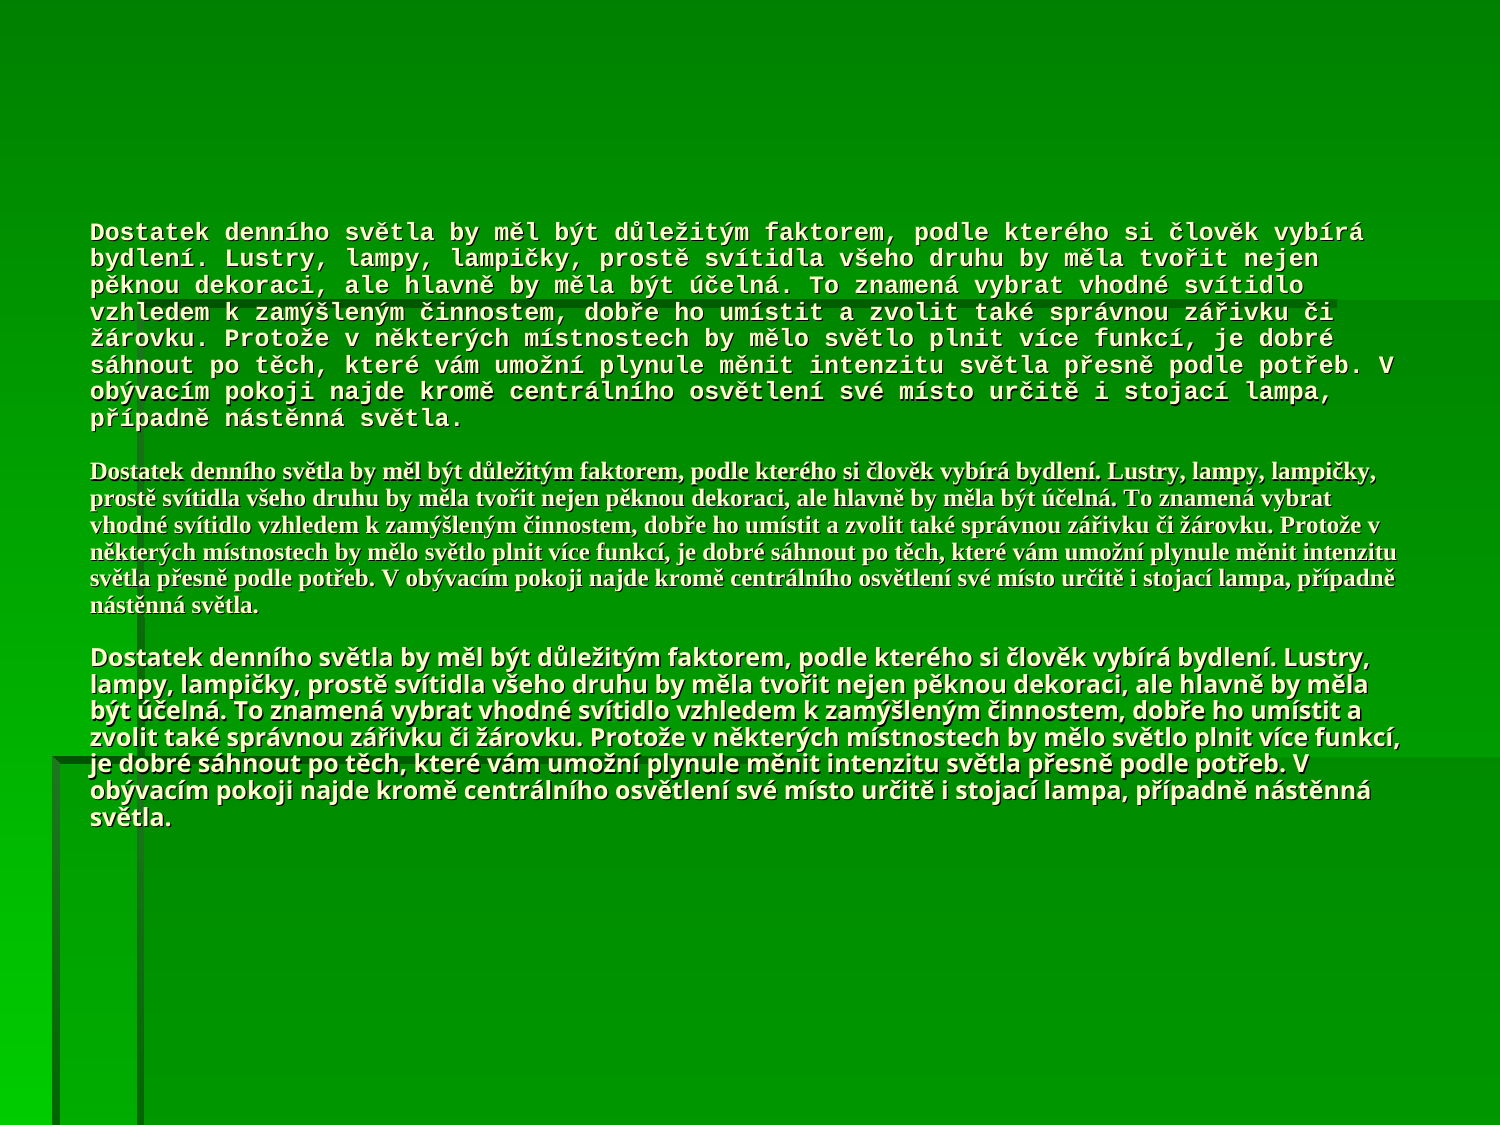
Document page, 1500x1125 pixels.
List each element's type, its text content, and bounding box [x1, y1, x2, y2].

title Dostatek denního světla by měl být důležitým faktorem, podle kterého si člověk vybírá bydlení. Lustry, lampy, lampičky, prostě svítidla všeho druhu by měla tvořit nejen pěknou dekoraci, ale hlavně by měla být účelná. To znamená vybrat vhodné svítidlo vzhledem k zamýšleným činnostem, dobře ho umístit a zvolit také správnou zářivku či žárovku. Protože v některých místnostech by mělo světlo plnit více funkcí, je dobré sáhnout po těch, které vám umožní plynule měnit intenzitu světla přesně podle potřeb. V obývacím pokoji najde kromě centrálního osvětlení své místo určitě i stojací lampa, případně nástěnná světla. Dostatek denního světla by měl být důležitým faktorem, podle kterého si člověk vybírá bydlení. Lustry, lampy, lampičky, prostě svítidla všeho druhu by měla tvořit nejen pěknou dekoraci, ale hlavně by měla být účelná. To znamená vybrat vhodné svítidlo vzhledem k zamýšleným činnostem, dobře ho umístit a zvolit také správnou zářivku či žárovku. Protože v některých místnostech by mělo světlo plnit více funkcí, je dobré sáhnout po těch, které vám umožní plynule měnit intenzitu světla přesně podle potřeb. V obývacím pokoji najde kromě centrálního osvětlení své místo určitě i stojací lampa, případně nástěnná světla. Dostatek denního světla by měl být důležitým faktorem, podle kterého si člověk vybírá bydlení. Lustry, lampy, lampičky, prostě svítidla všeho druhu by měla tvořit nejen pěknou dekoraci, ale hlavně by měla být účelná. To znamená vybrat vhodné svítidlo vzhledem k zamýšleným činnostem, dobře ho umístit a zvolit také správnou zářivku či žárovku. Protože v některých místnostech by mělo světlo plnit více funkcí, je dobré sáhnout po těch, které vám umožní plynule měnit intenzitu světla přesně podle potřeb. V obývacím pokoji najde kromě centrálního osvětlení své místo určitě i stojací lampa, případně nástěnná světla. [75, 32, 1426, 990]
